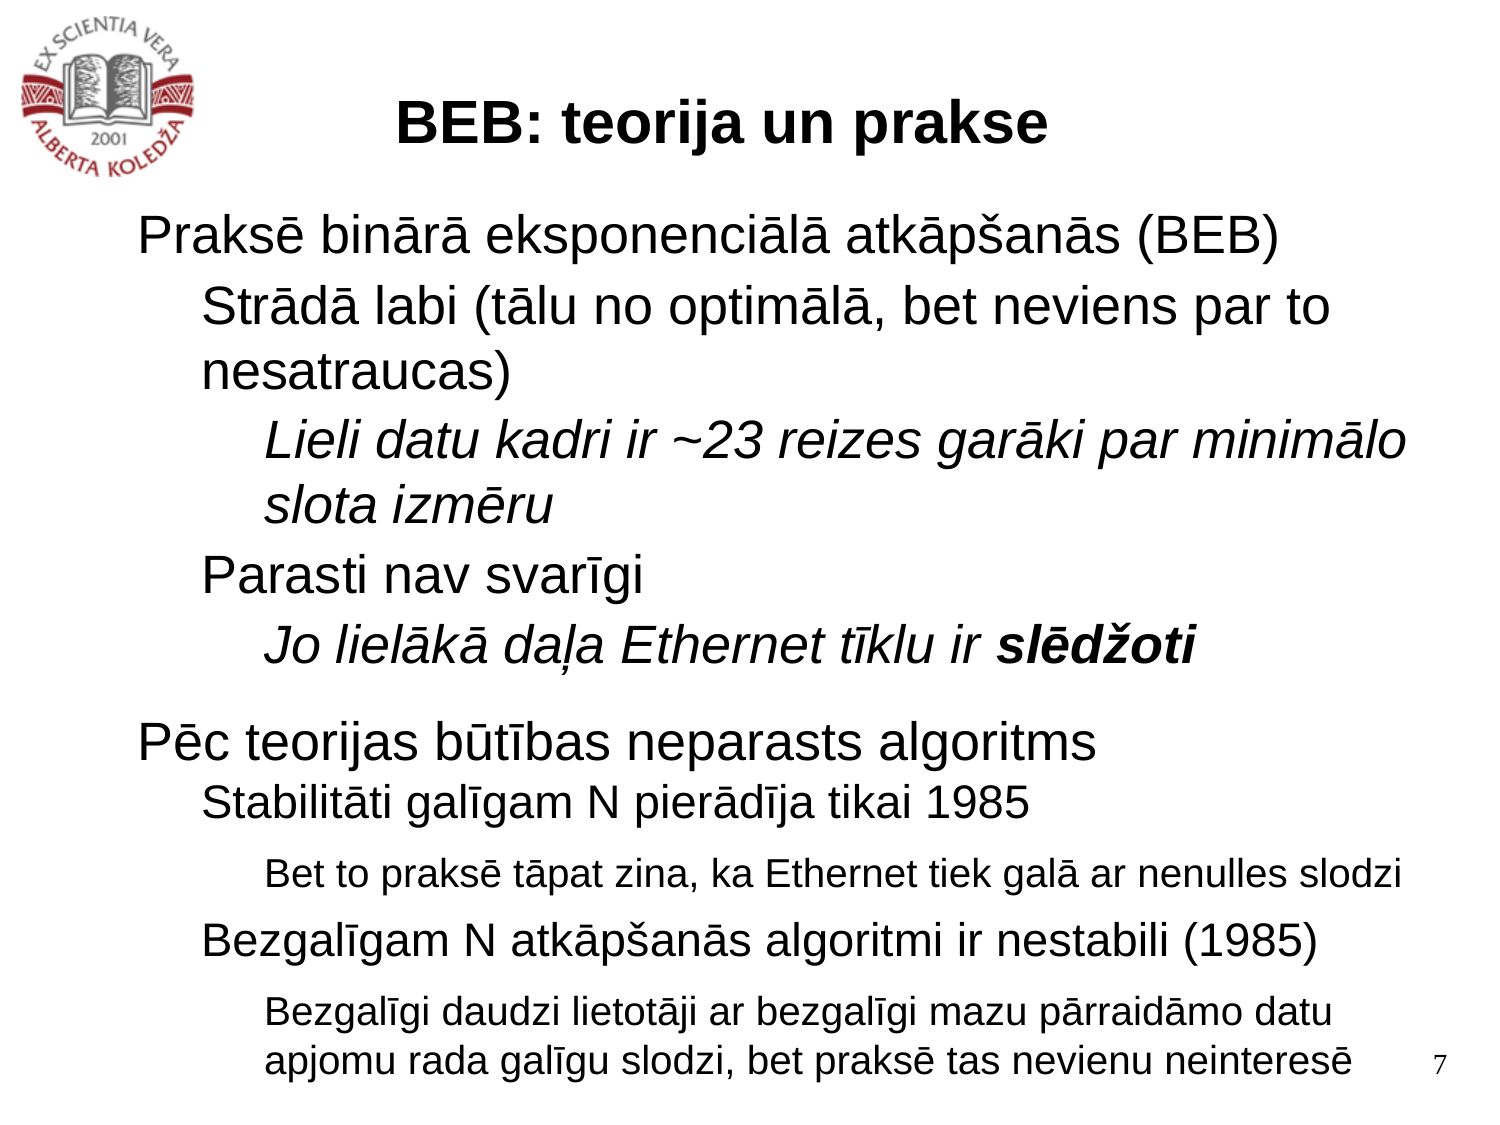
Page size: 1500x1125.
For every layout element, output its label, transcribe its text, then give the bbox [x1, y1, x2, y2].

list Praksē binārā eksponenciālā atkāpšanās (BEB) Strādā labi (tālu no optimālā, bet neviens par to nesatraucas) Lieli datu kadri ir ~23 reizes garāki par minimālo slota izmēru Parasti nav svarīgi Jo lielākā daļa Ethernet tīklu ir slēdžoti Pēc teorijas būtības neparasts algoritms Stabilitāti galīgam N pierādīja tikai 1985 Bet to praksē tāpat zina, ka Ethernet tiek galā ar nenulles slodzi Bezgalīgam N atkāpšanās algoritmi ir nestabili (1985) Bezgalīgi daudzi lietotāji ar bezgalīgi mazu pārraidāmo datu apjomu rada galīgu slodzi, bet praksē tas nevienu neinteresē [74, 200, 1463, 1101]
picture [21, 16, 194, 177]
text_box <skaitlis> [1312, 1037, 1463, 1101]
title BEB: teorija un prakse [50, 62, 1374, 175]
